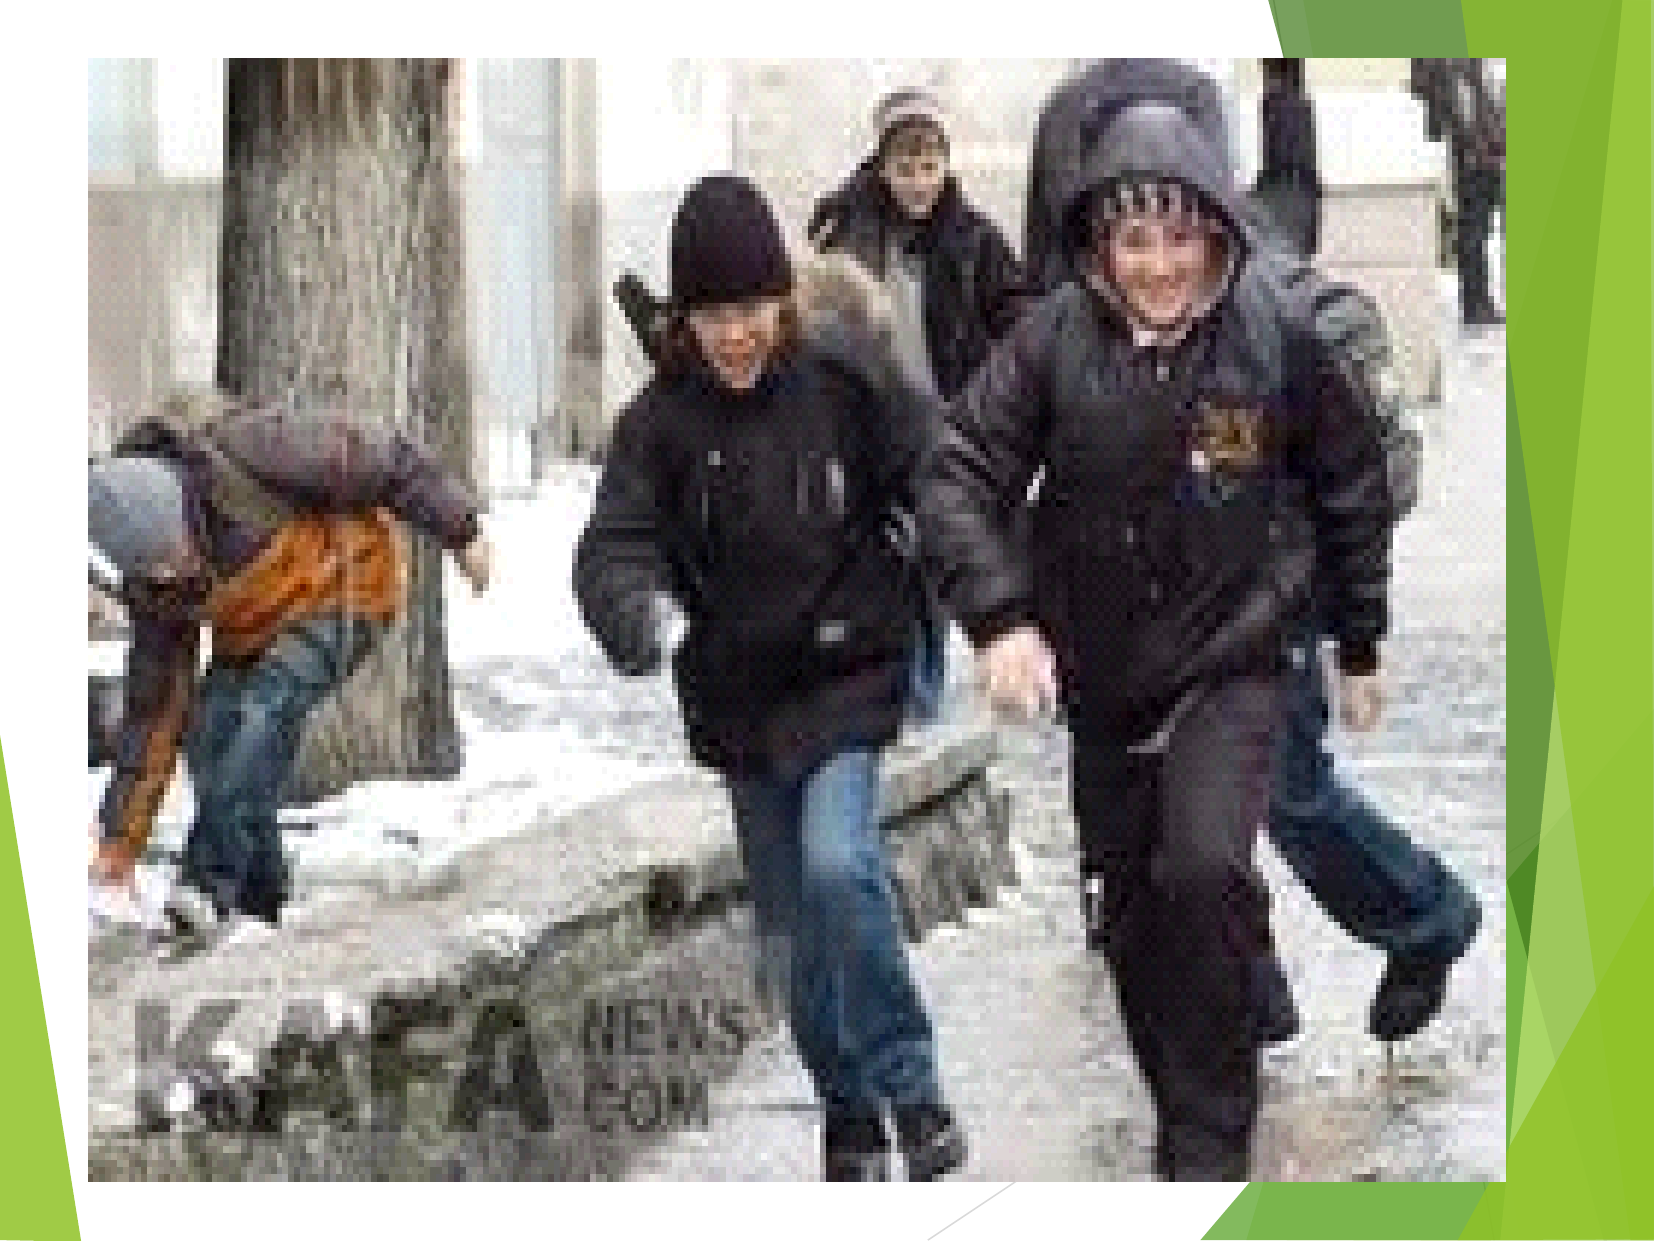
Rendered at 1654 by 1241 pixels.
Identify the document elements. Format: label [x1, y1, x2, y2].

picture [88, 59, 1506, 1182]
